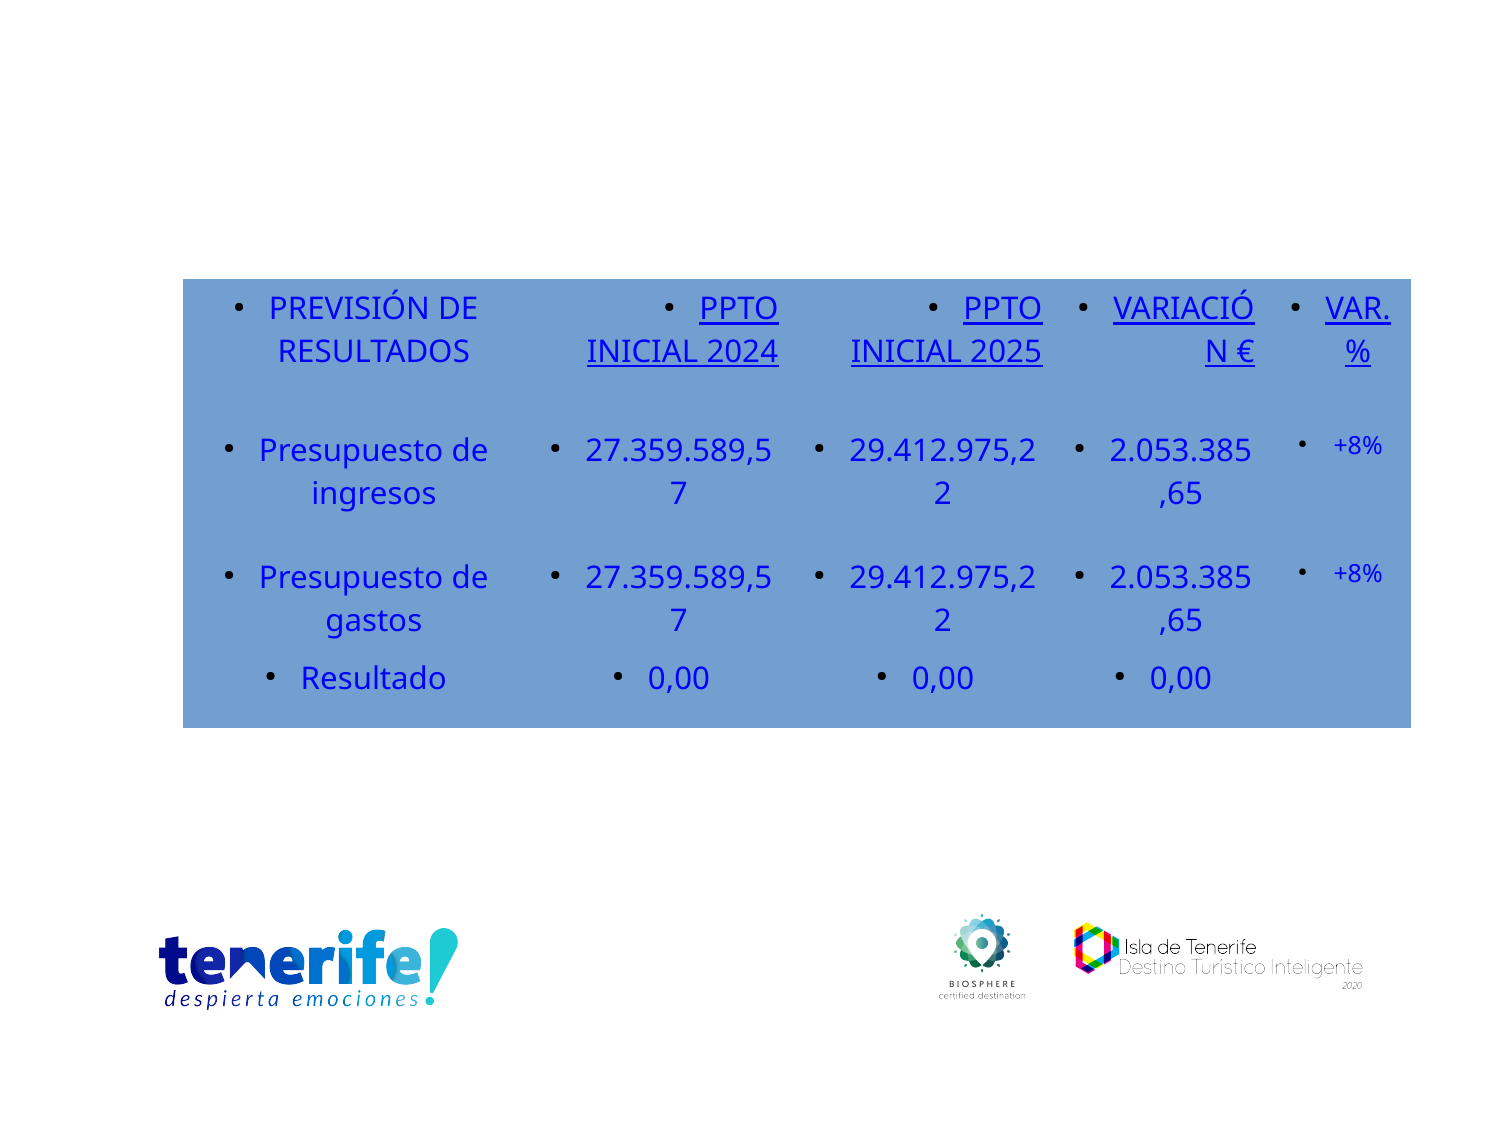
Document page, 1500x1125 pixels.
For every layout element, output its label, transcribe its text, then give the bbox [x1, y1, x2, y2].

table_cell +8% [1270, 548, 1411, 648]
table_cell [1270, 648, 1411, 728]
table_cell 29.412.975,22 [793, 548, 1057, 648]
table_header VARIACIÓN € [1057, 279, 1270, 421]
table_cell +8% [1270, 421, 1411, 548]
table_header PPTO INICIAL 2025 [793, 279, 1057, 421]
table_header PPTO INICIAL 2024 [529, 279, 793, 421]
table_cell 2.053.385,65 [1057, 421, 1270, 548]
picture [159, 928, 458, 1010]
picture [1074, 922, 1363, 992]
table_cell 0,00 [529, 648, 793, 728]
table_cell Presupuesto de ingresos [183, 421, 529, 548]
table_cell 29.412.975,22 [793, 421, 1057, 548]
table_cell 0,00 [1057, 648, 1270, 728]
table_cell Presupuesto de gastos [183, 548, 529, 648]
table_header VAR. % [1270, 279, 1411, 421]
table_cell Resultado [183, 648, 529, 728]
table_cell 27.359.589,57 [529, 548, 793, 648]
table_cell 0,00 [793, 648, 1057, 728]
table_cell 27.359.589,57 [529, 421, 793, 548]
table_header PREVISIÓN DE RESULTADOS [183, 279, 529, 421]
table_cell 2.053.385,65 [1057, 548, 1270, 648]
picture [918, 904, 1046, 1010]
